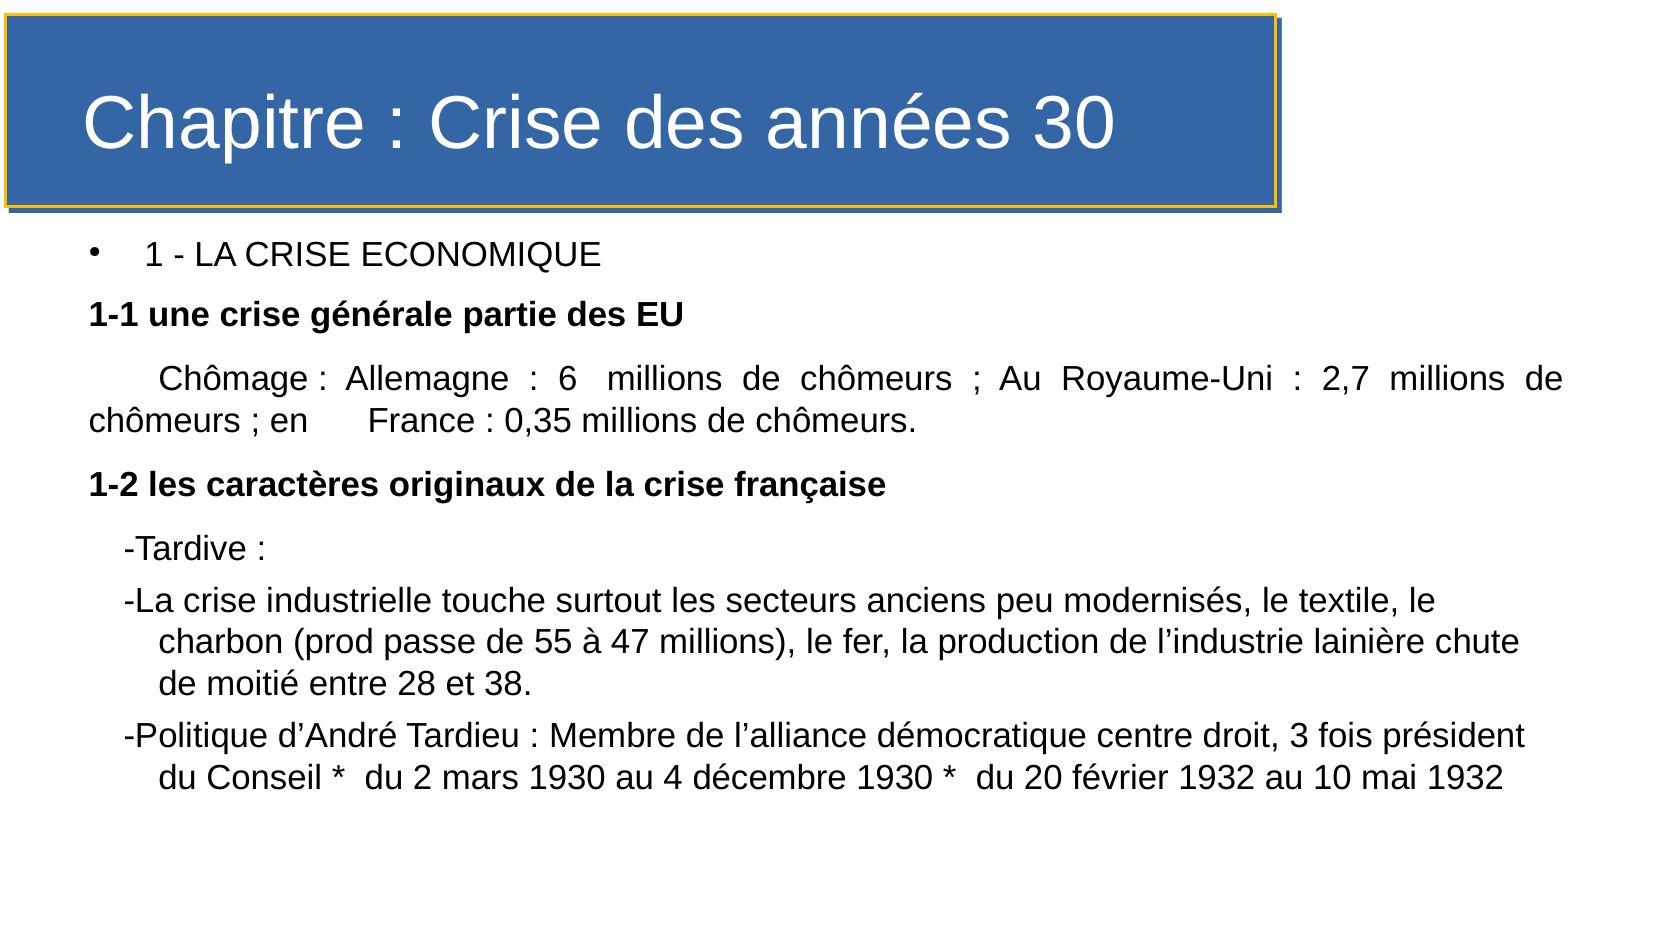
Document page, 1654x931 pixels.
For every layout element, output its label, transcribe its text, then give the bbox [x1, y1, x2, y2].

list 1 - LA CRISE ECONOMIQUE 1-1 une crise générale partie des EU Chômage : Allemagne : 6 millions de chômeurs ; Au Royaume-Uni : 2,7 millions de chômeurs ; en France : 0,35 millions de chômeurs. 1-2 les caractères originaux de la crise française -Tardive : -La crise industrielle touche surtout les secteurs anciens peu modernisés, le textile, le charbon (prod passe de 55 à 47 millions), le fer, la production de l’industrie lainière chute de moitié entre 28 et 38. -Politique d’André Tardieu : Membre de l’alliance démocratique centre droit, 3 fois président du Conseil * du 2 mars 1930 au 4 décembre 1930 * du 20 février 1932 au 10 mai 1932 [88, 236, 1565, 798]
title Chapitre : Crise des années 30 [82, 44, 1235, 192]
